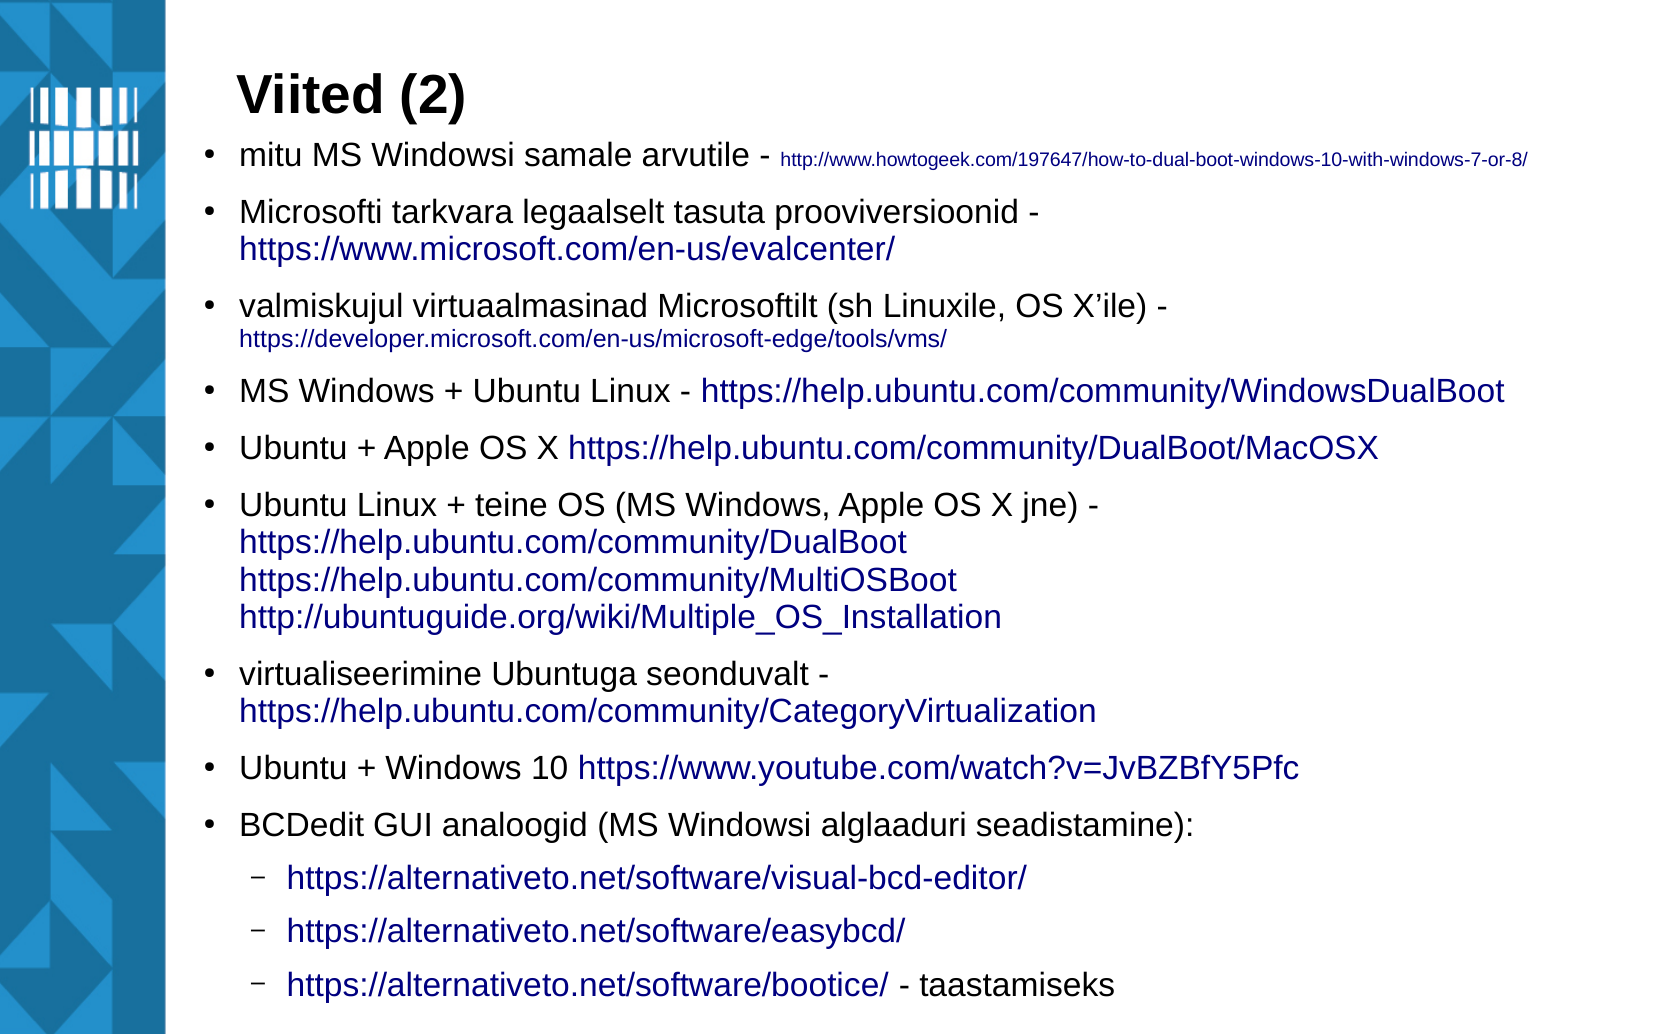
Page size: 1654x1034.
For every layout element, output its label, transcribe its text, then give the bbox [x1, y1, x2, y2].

title Viited (2) [236, 41, 1506, 135]
list mitu MS Windowsi samale arvutile - http://www.howtogeek.com/197647/how-to-dual-boot-windows-10-with-windows-7-or-8/ Microsofti tarkvara legaalselt tasuta prooviversioonid - https://www.microsoft.com/en-us/evalcenter/ valmiskujul virtuaalmasinad Microsoftilt (sh Linuxile, OS X’ile) - https://developer.microsoft.com/en-us/microsoft-edge/tools/vms/ MS Windows + Ubuntu Linux - https://help.ubuntu.com/community/WindowsDualBoot Ubuntu + Apple OS X https://help.ubuntu.com/community/DualBoot/MacOSX Ubuntu Linux + teine OS (MS Windows, Apple OS X jne) - https://help.ubuntu.com/community/DualBoot https://help.ubuntu.com/community/MultiOSBoot http://ubuntuguide.org/wiki/Multiple_OS_Installation virtualiseerimine Ubuntuga seonduvalt - https://help.ubuntu.com/community/CategoryVirtualization Ubuntu + Windows 10 https://www.youtube.com/watch?v=JvBZBfY5Pfc BCDedit GUI analoogid (MS Windowsi alglaaduri seadistamine): https://alternativeto.net/software/visual-bcd-editor/ https://alternativeto.net/software/easybcd/ https://alternativeto.net/software/bootice/ - taastamiseks [191, 135, 1595, 1004]
